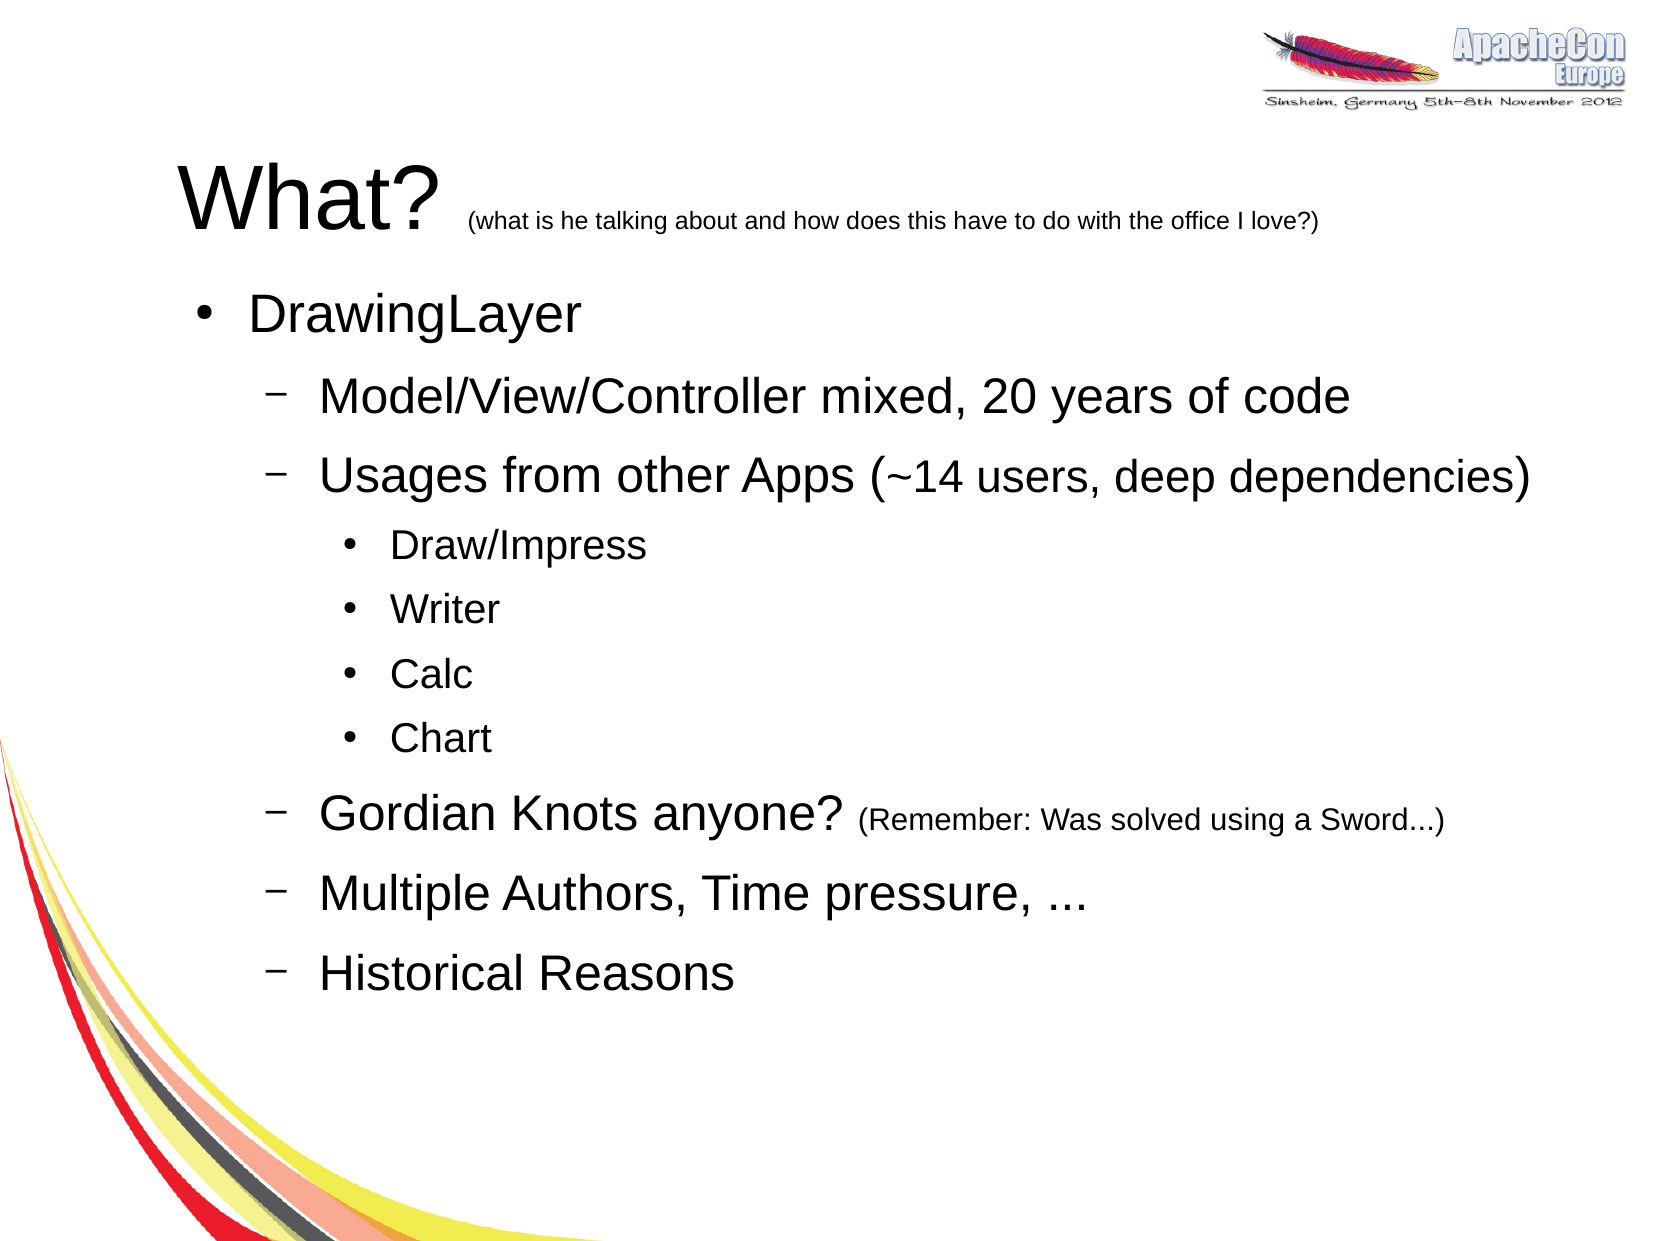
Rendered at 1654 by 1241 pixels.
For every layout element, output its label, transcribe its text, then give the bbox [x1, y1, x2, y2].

picture [0, 0, 1654, 1241]
list DrawingLayer Model/View/Controller mixed, 20 years of code Usages from other Apps (~14 users, deep dependencies) Draw/Impress Writer Calc Chart Gordian Knots anyone? (Remember: Was solved using a Sword...) Multiple Authors, Time pressure, ... Historical Reasons [177, 283, 1536, 1002]
title What? (what is he talking about and how does this have to do with the office I love?) [177, 146, 1536, 250]
